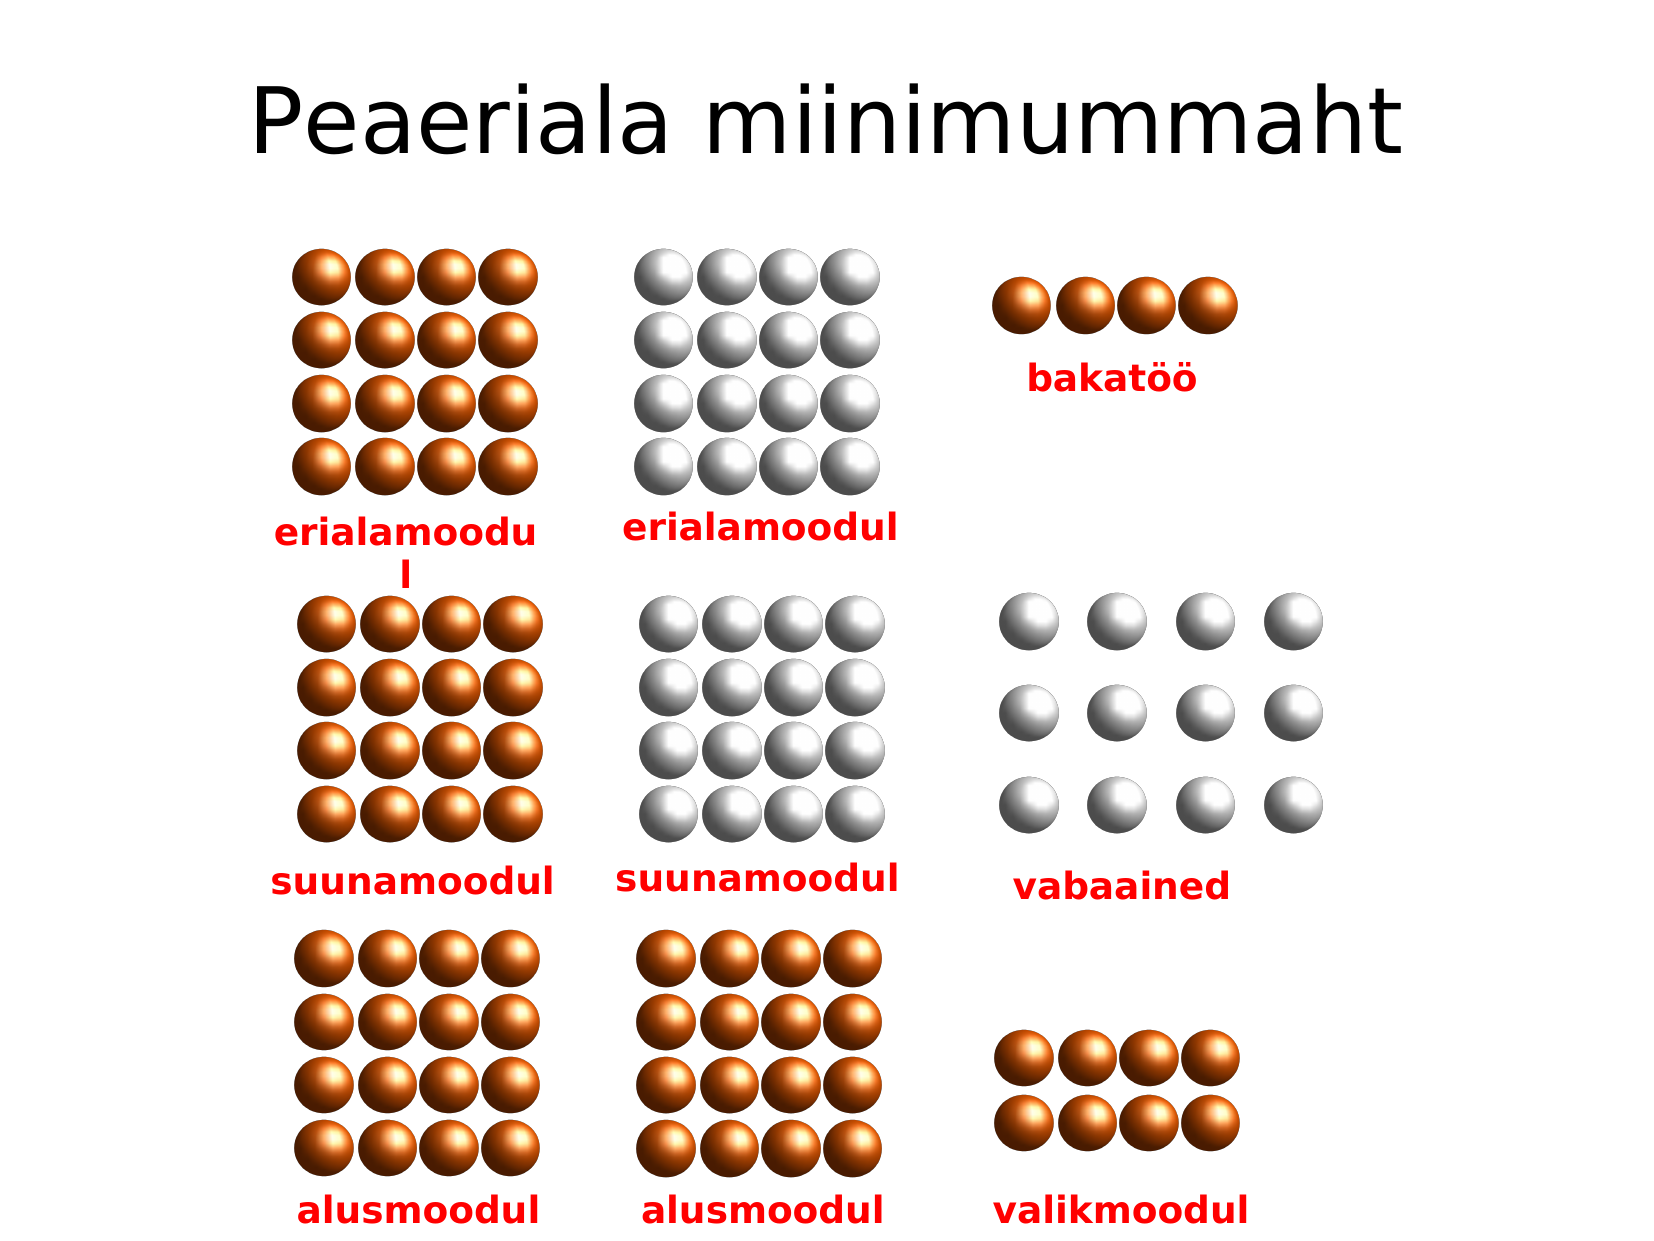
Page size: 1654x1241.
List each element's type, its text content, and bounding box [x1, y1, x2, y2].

text_box valikmoodul [976, 1181, 1266, 1241]
text_box suunamoodul [253, 852, 572, 911]
text_box alusmoodul [623, 1181, 902, 1241]
text_box alusmoodul [279, 1181, 558, 1241]
title Peaeriala miinimummaht [82, 18, 1571, 226]
text_box suunamoodul [598, 849, 917, 909]
text_box bakatöö [973, 349, 1252, 408]
text_box erialamoodul [253, 503, 558, 562]
text_box vabaained [982, 857, 1261, 916]
text_box erialamoodul [605, 498, 916, 557]
